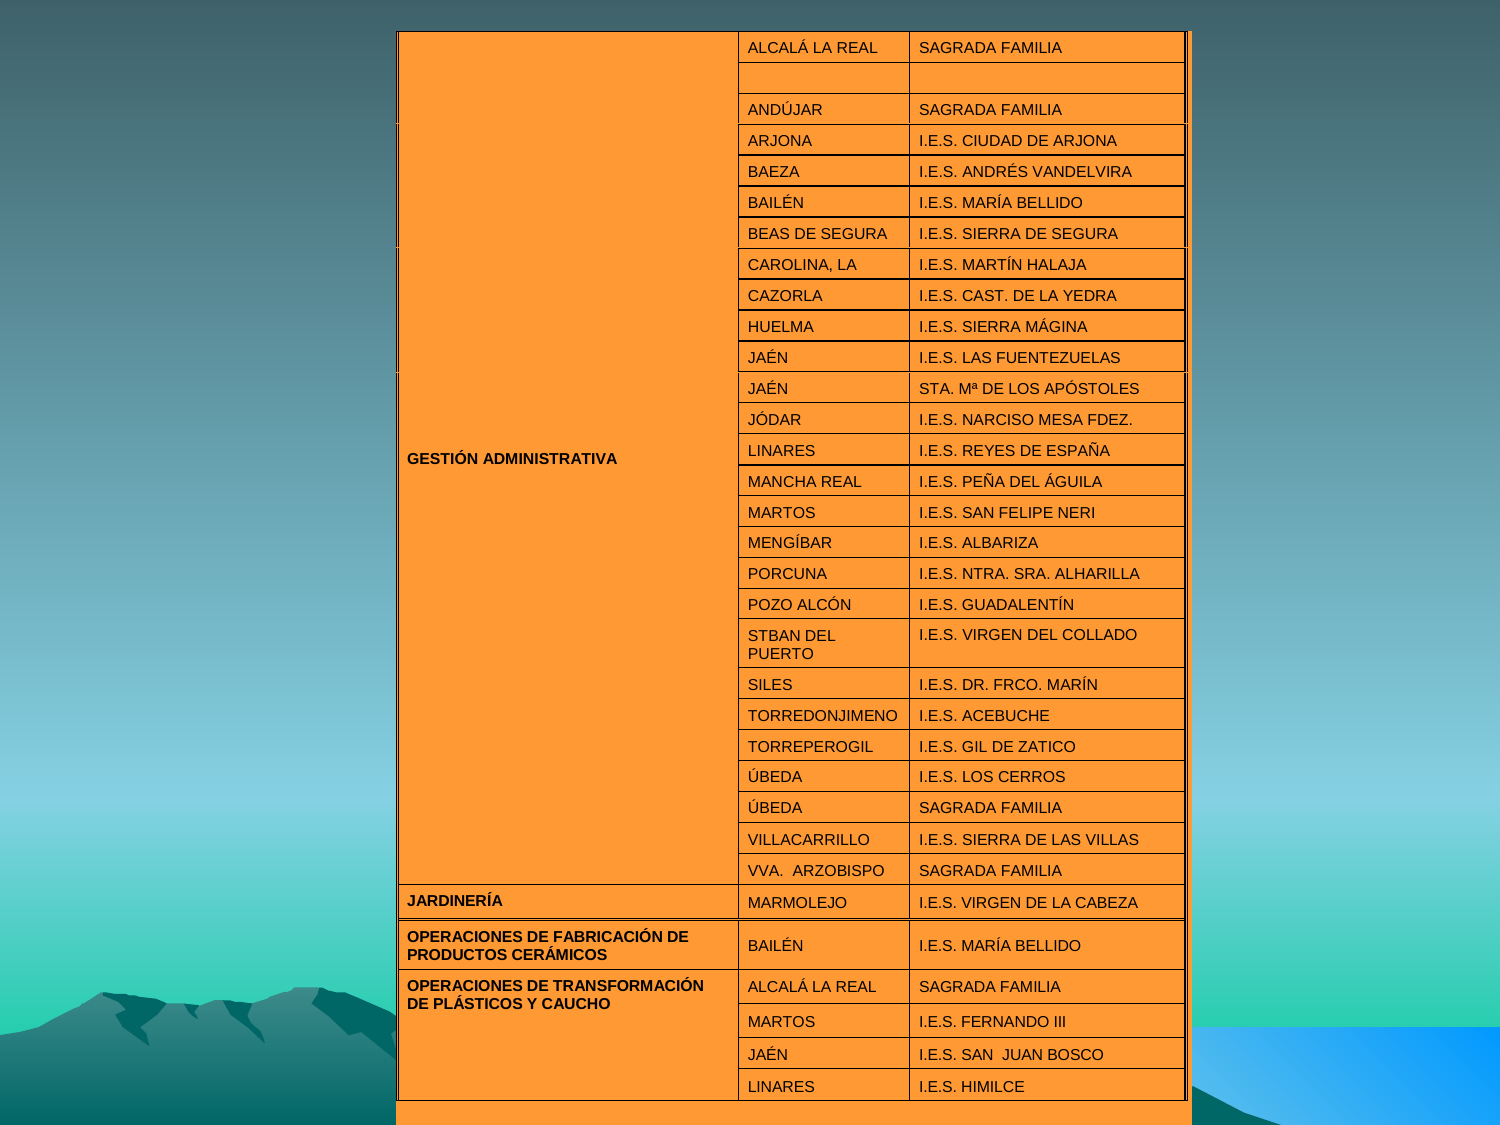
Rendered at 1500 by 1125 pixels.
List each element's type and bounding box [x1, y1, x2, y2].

chart [395, 31, 1193, 1125]
